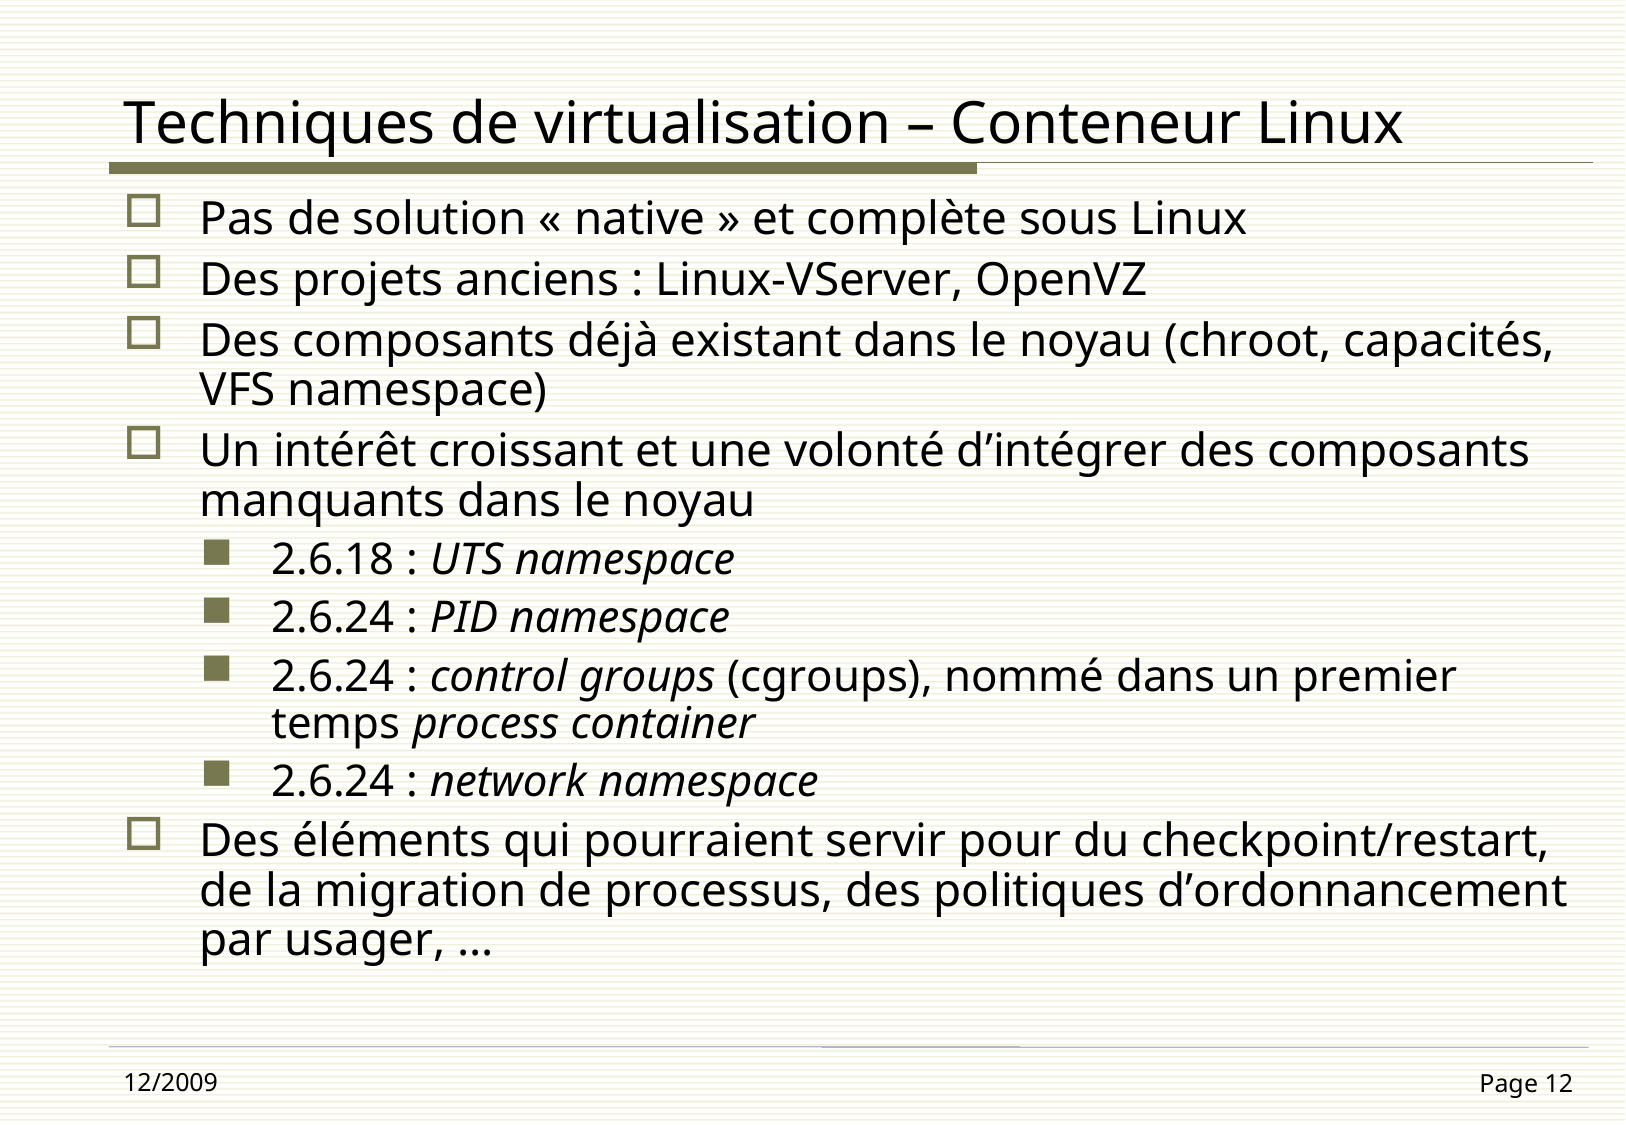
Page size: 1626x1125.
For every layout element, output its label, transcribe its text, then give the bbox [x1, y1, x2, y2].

picture [0, 0, 1626, 1125]
list Pas de solution « native » et complète sous Linux Des projets anciens : Linux-VServer, OpenVZ Des composants déjà existant dans le noyau (chroot, capacités, VFS namespace)‏ Un intérêt croissant et une volonté d’intégrer des composants manquants dans le noyau 2.6.18 : UTS namespace 2.6.24 : PID namespace 2.6.24 : control groups (cgroups), nommé dans un premier temps process container 2.6.24 : network namespace Des éléments qui pourraient servir pour du checkpoint/restart, de la migration de processus, des politiques d’ordonnancement par usager, … [108, 187, 1595, 1035]
title Techniques de virtualisation – Conteneur Linux [108, 12, 1596, 163]
